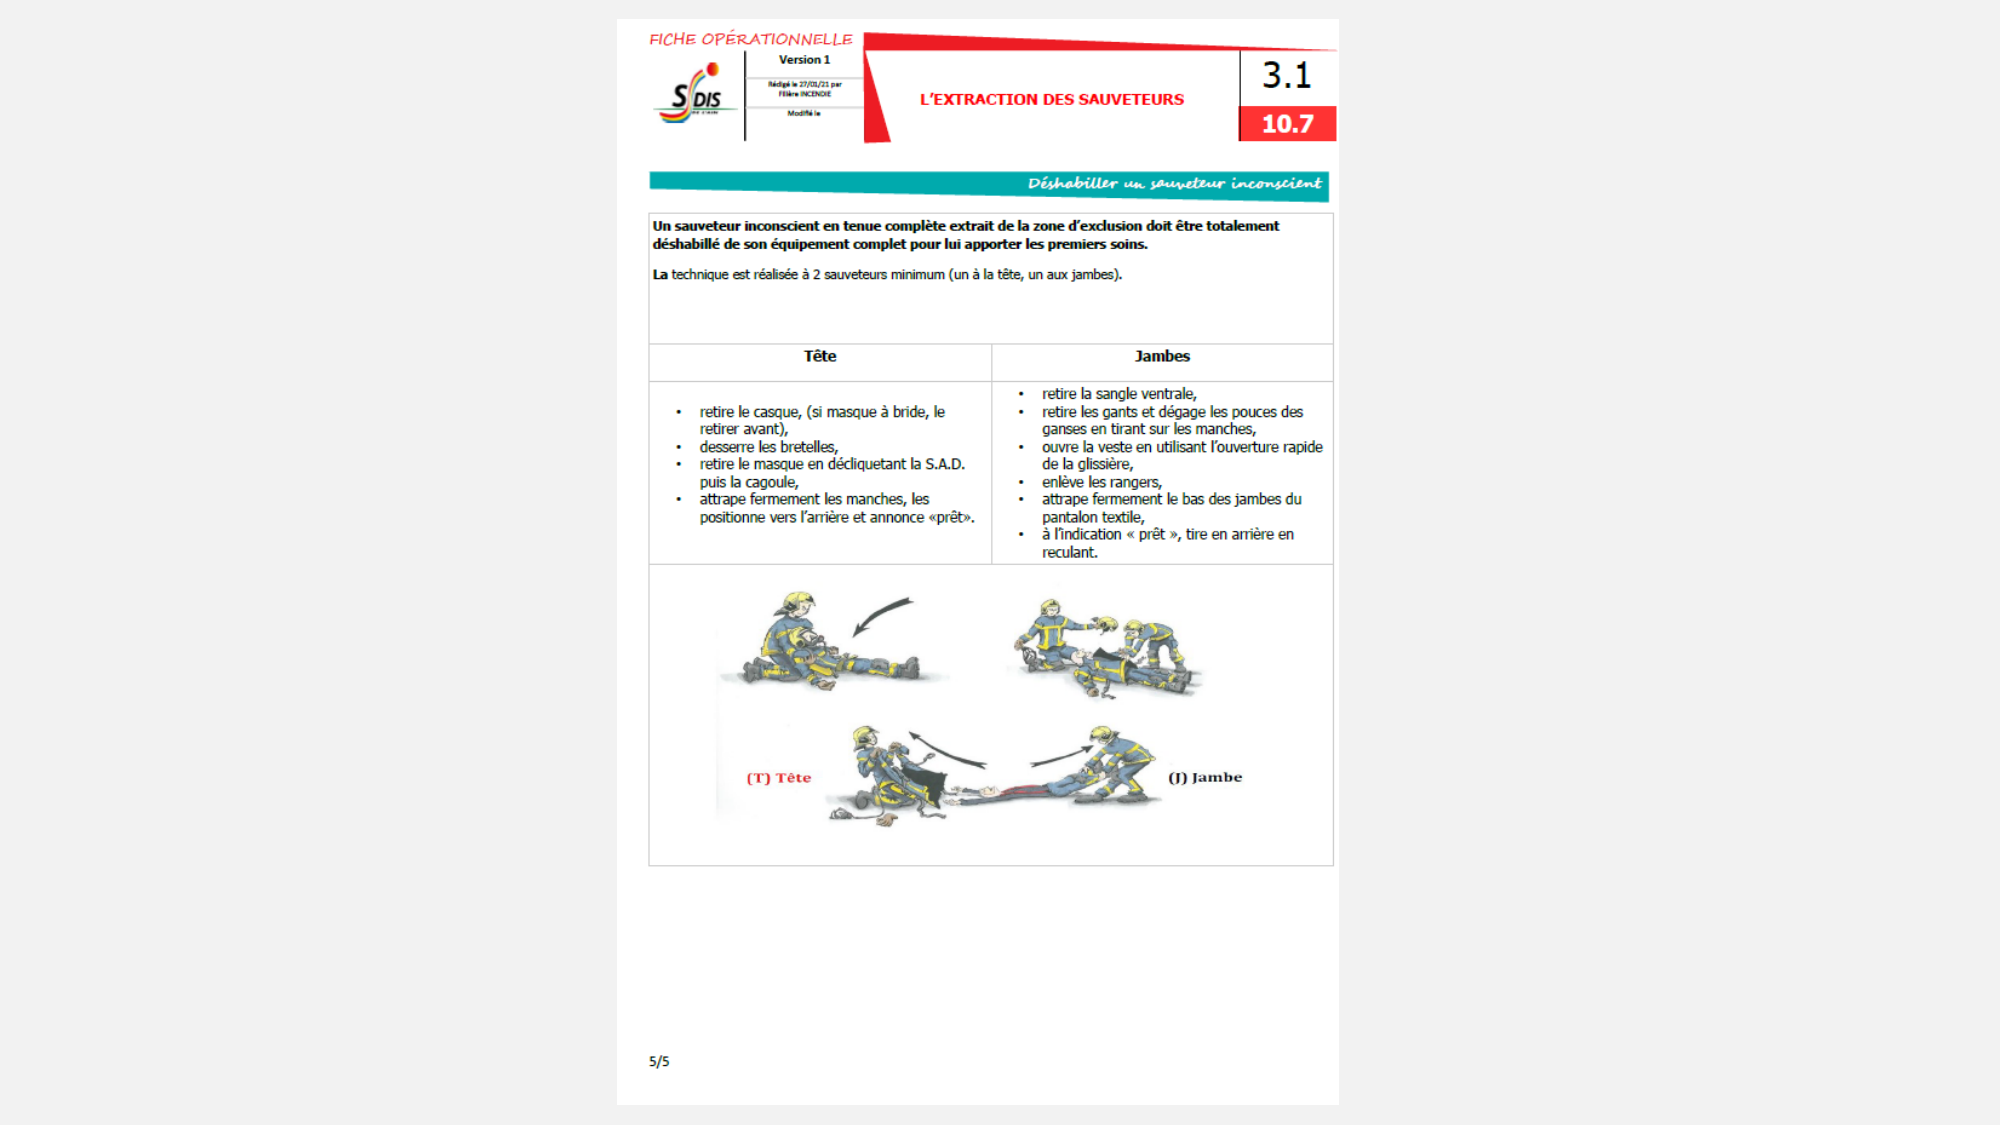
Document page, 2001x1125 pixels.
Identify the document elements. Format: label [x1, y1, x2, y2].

picture [617, 19, 1339, 1105]
